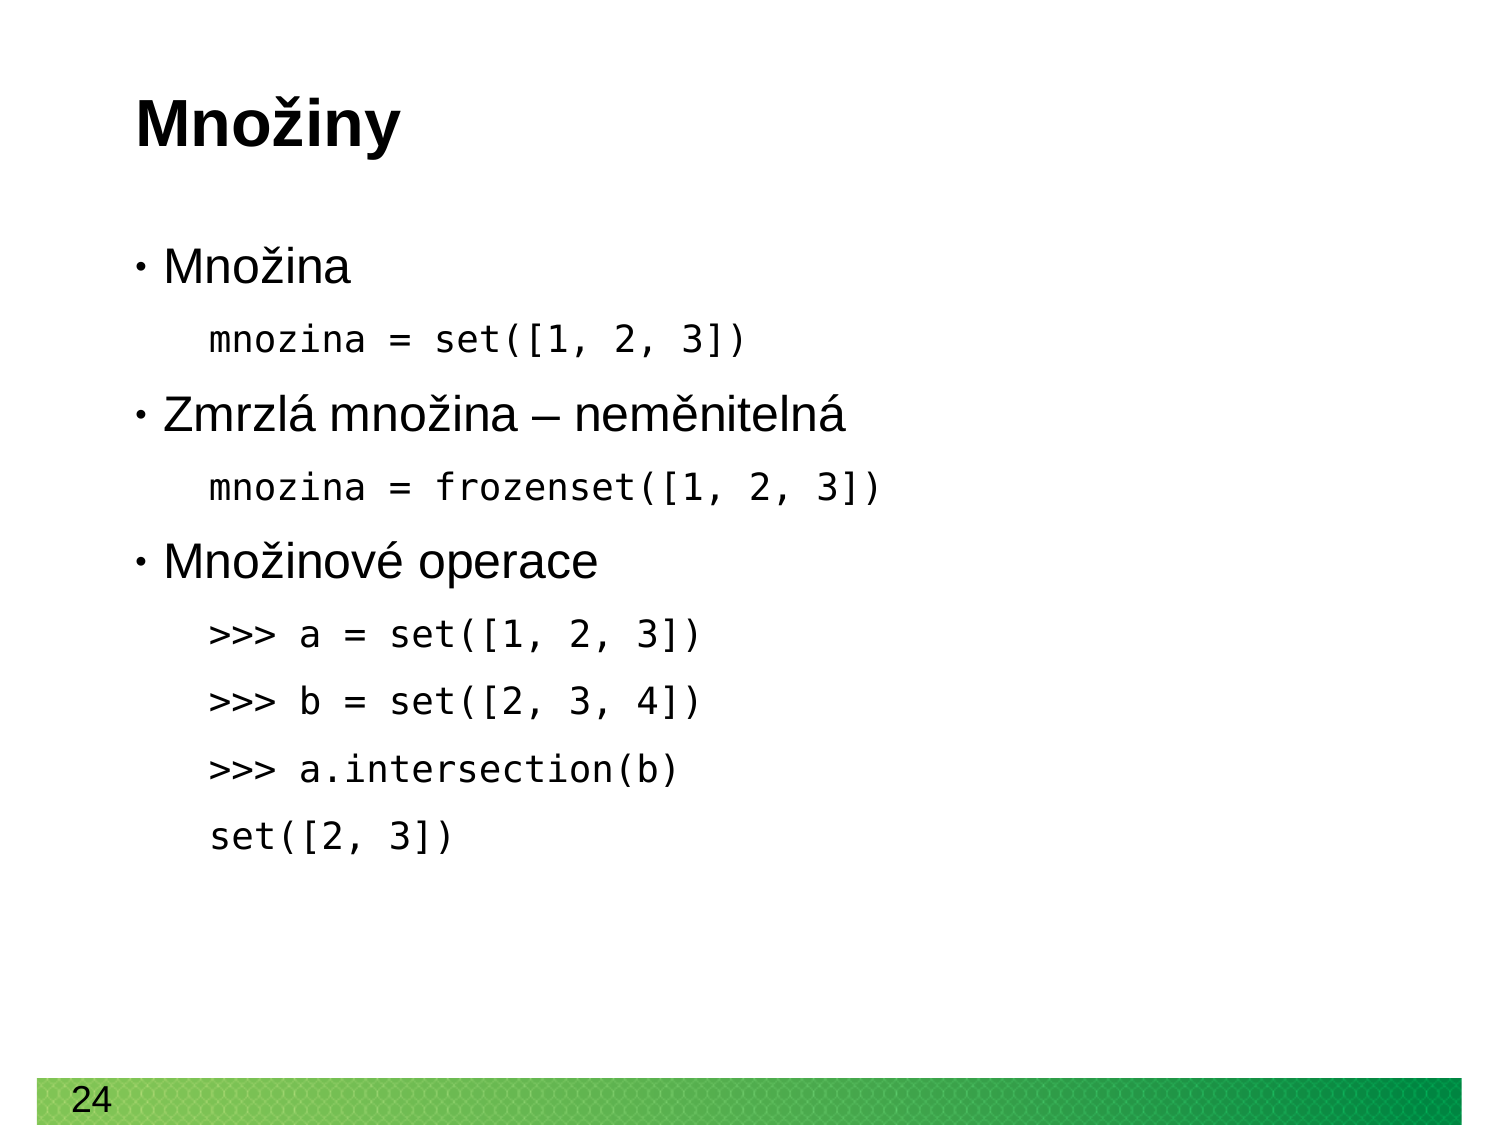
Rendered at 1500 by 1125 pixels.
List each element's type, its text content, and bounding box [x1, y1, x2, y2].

title Množiny [135, 41, 1372, 204]
list Množina mnozina = set([1, 2, 3]) Zmrzlá množina – neměnitelná mnozina = frozenset([1, 2, 3]) Množinové operace >>> a = set([1, 2, 3]) >>> b = set([2, 3, 4]) >>> a.intersection(b) set([2, 3]) [135, 238, 1372, 982]
picture [36, 1078, 1462, 1125]
